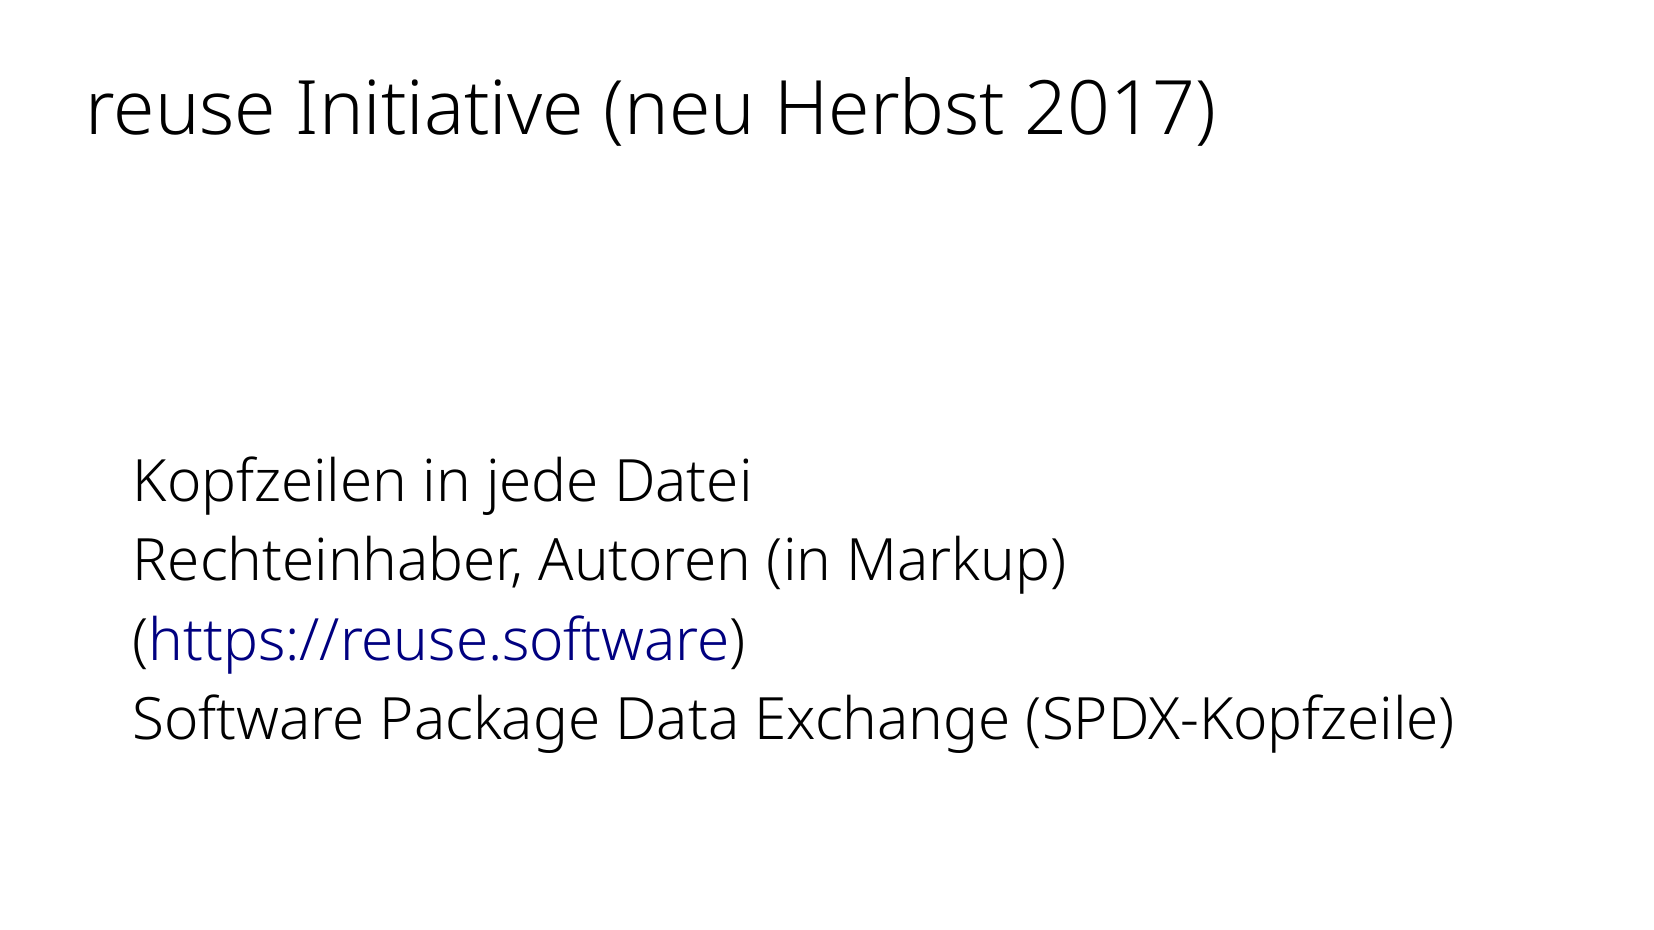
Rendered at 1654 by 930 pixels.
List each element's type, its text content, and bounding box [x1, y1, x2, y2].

text_box Kopfzeilen in jede Datei Rechteinhaber, Autoren (in Markup) (https://reuse.software) Software Package Data Exchange (SPDX-Kopfzeile) [118, 295, 1583, 875]
text_box reuse Initiative (neu Herbst 2017) [71, 47, 1536, 161]
